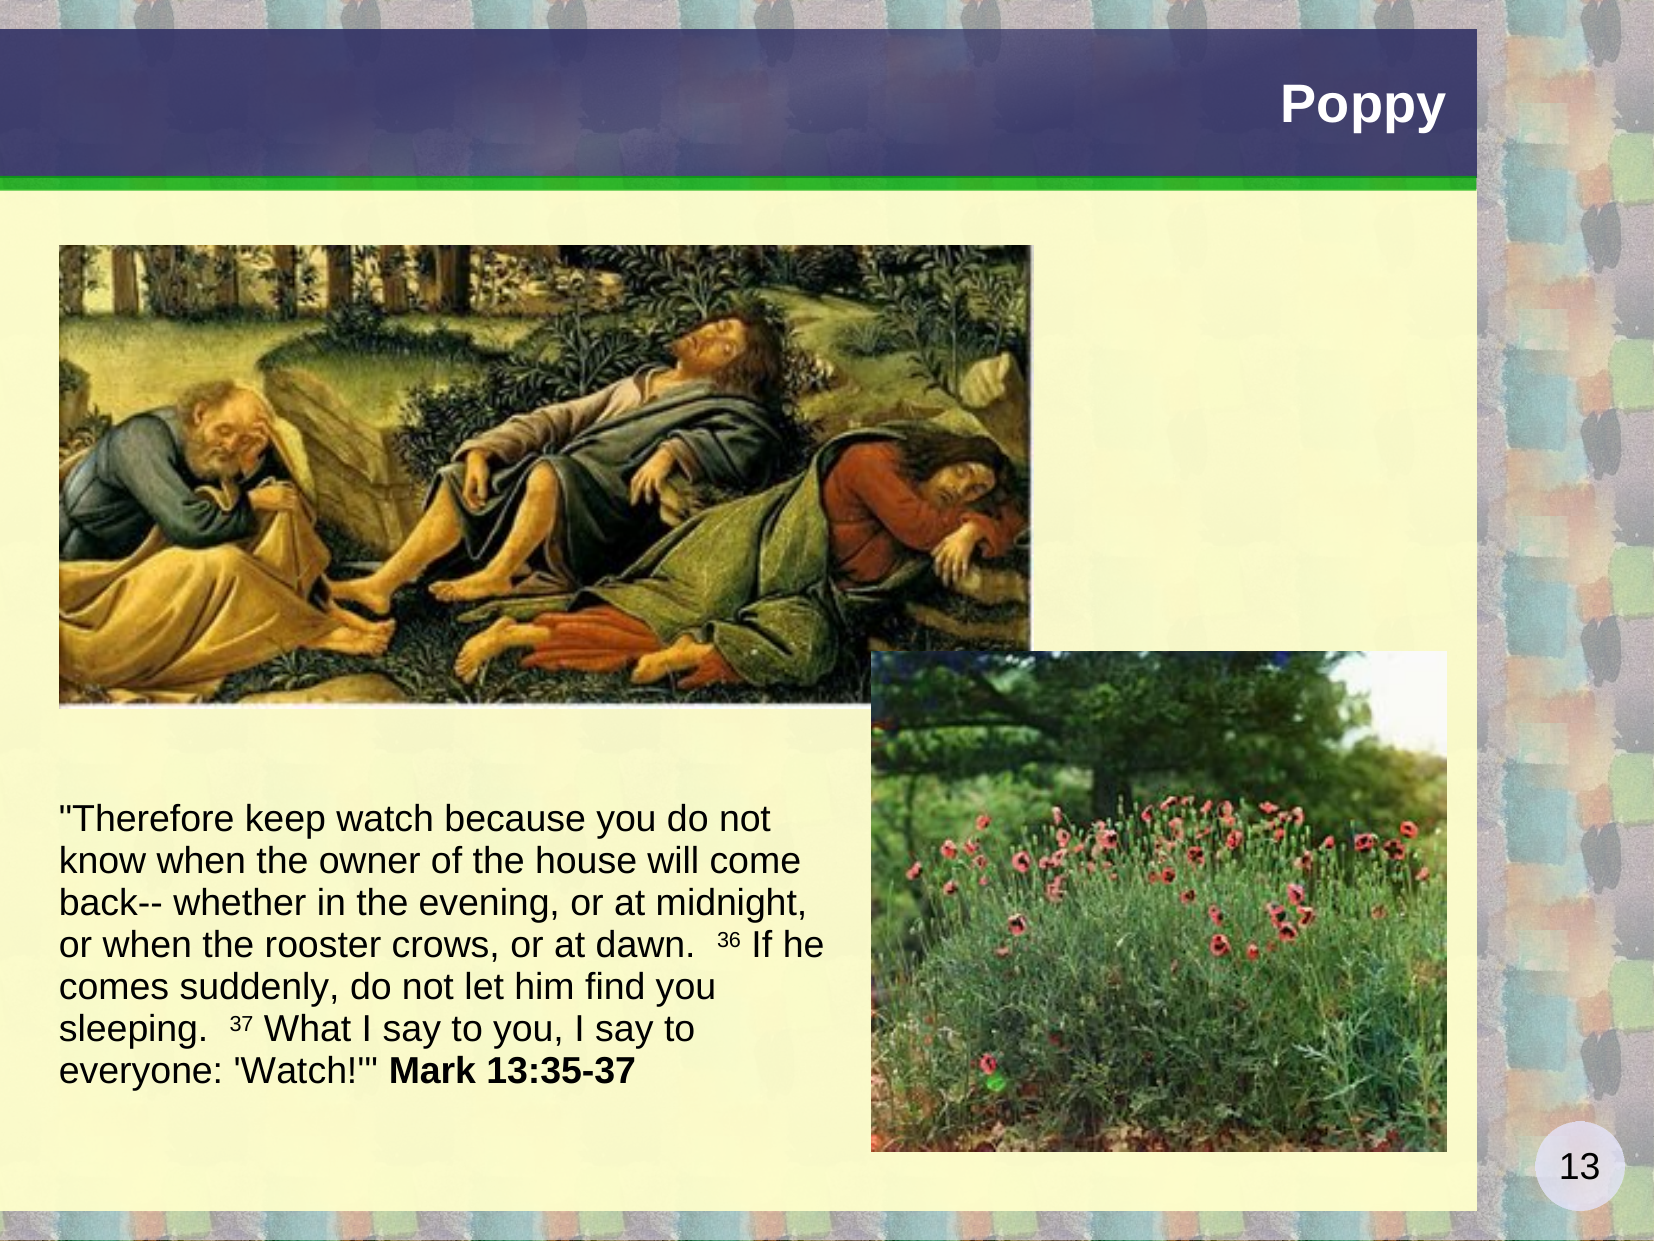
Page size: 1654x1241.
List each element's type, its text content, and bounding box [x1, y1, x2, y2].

text_box "Therefore keep watch because you do not know when the owner of the house will come back-- whether in the evening, or at midnight, or when the rooster crows, or at dawn. 36 If he comes suddenly, do not let him find you sleeping. 37 What I say to you, I say to everyone: 'Watch!'" Mark 13:35-37 [59, 797, 827, 1152]
picture [59, 245, 1447, 1152]
title Poppy [29, 59, 1447, 148]
